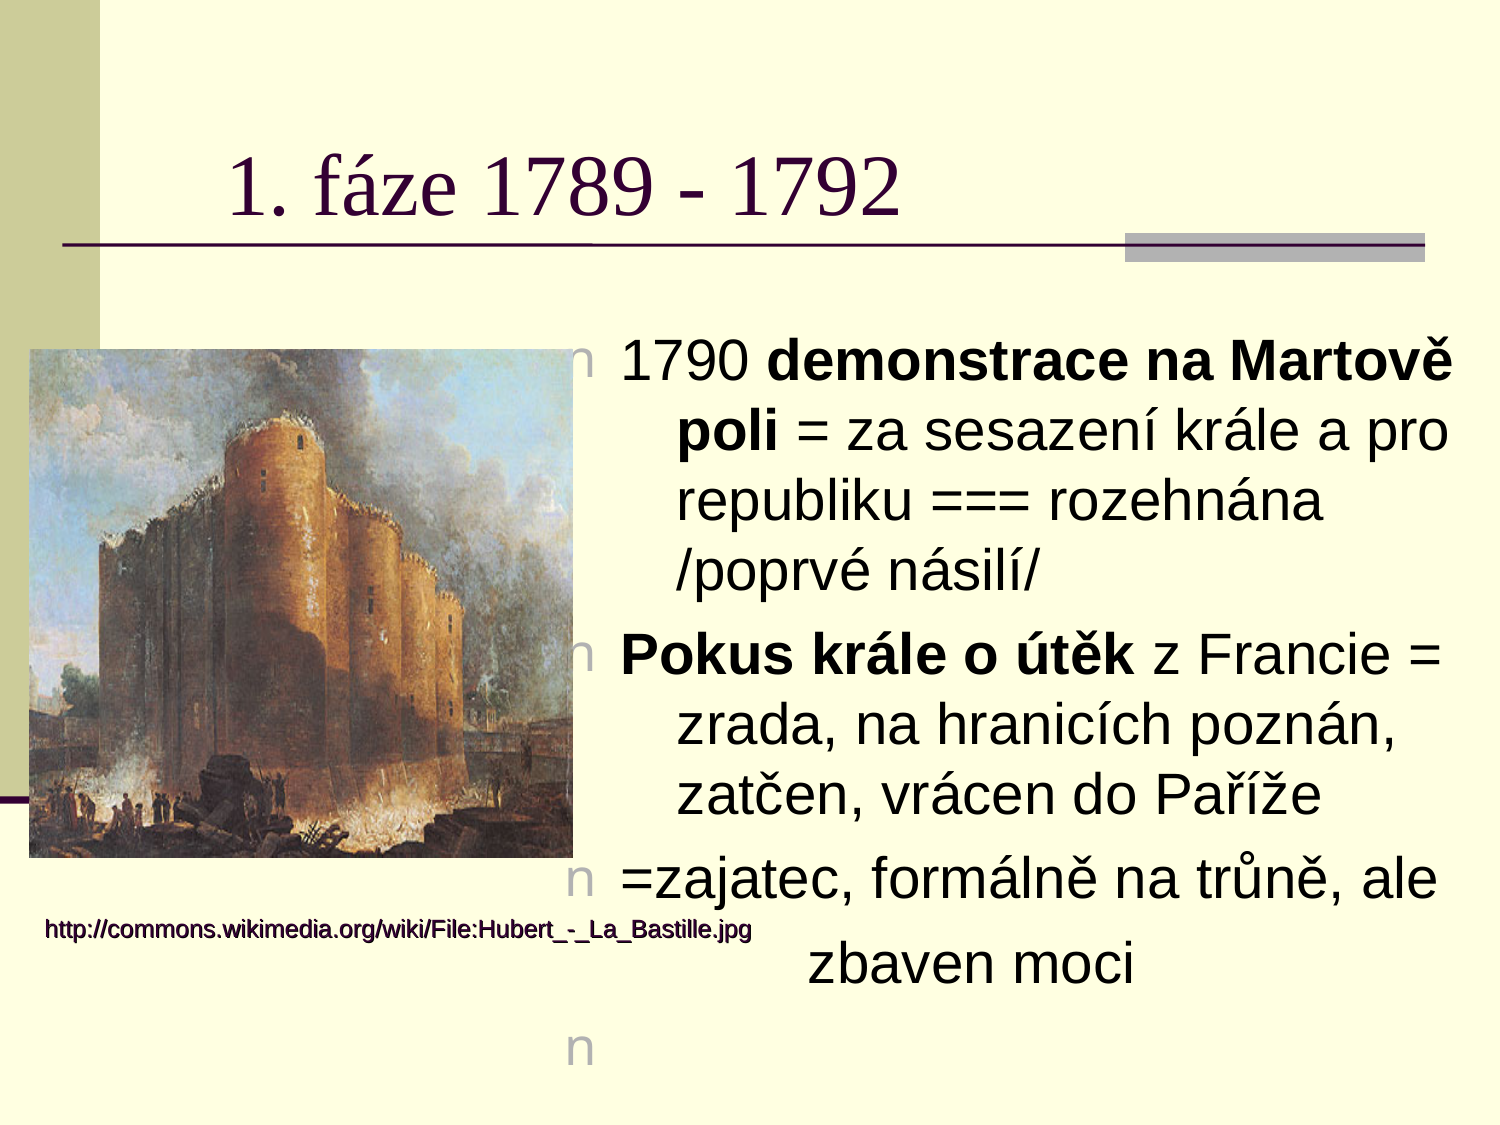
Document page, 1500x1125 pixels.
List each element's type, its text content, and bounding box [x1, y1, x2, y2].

title 1. fáze 1789 - 1792 [225, 45, 1500, 234]
text_box http://commons.wikimedia.org/wiki/File:Hubert_-_La_Bastille.jpg [29, 904, 857, 951]
picture [29, 350, 573, 858]
list 1790 demonstrace na Martově poli = za sesazení krále a pro republiku === rozehnána /poprvé násilí/ Pokus krále o útěk z Francie = zrada, na hranicích poznán, zatčen, vrácen do Paříže =zajatec, formálně na trůně, ale zbaven moci [549, 315, 1500, 1043]
